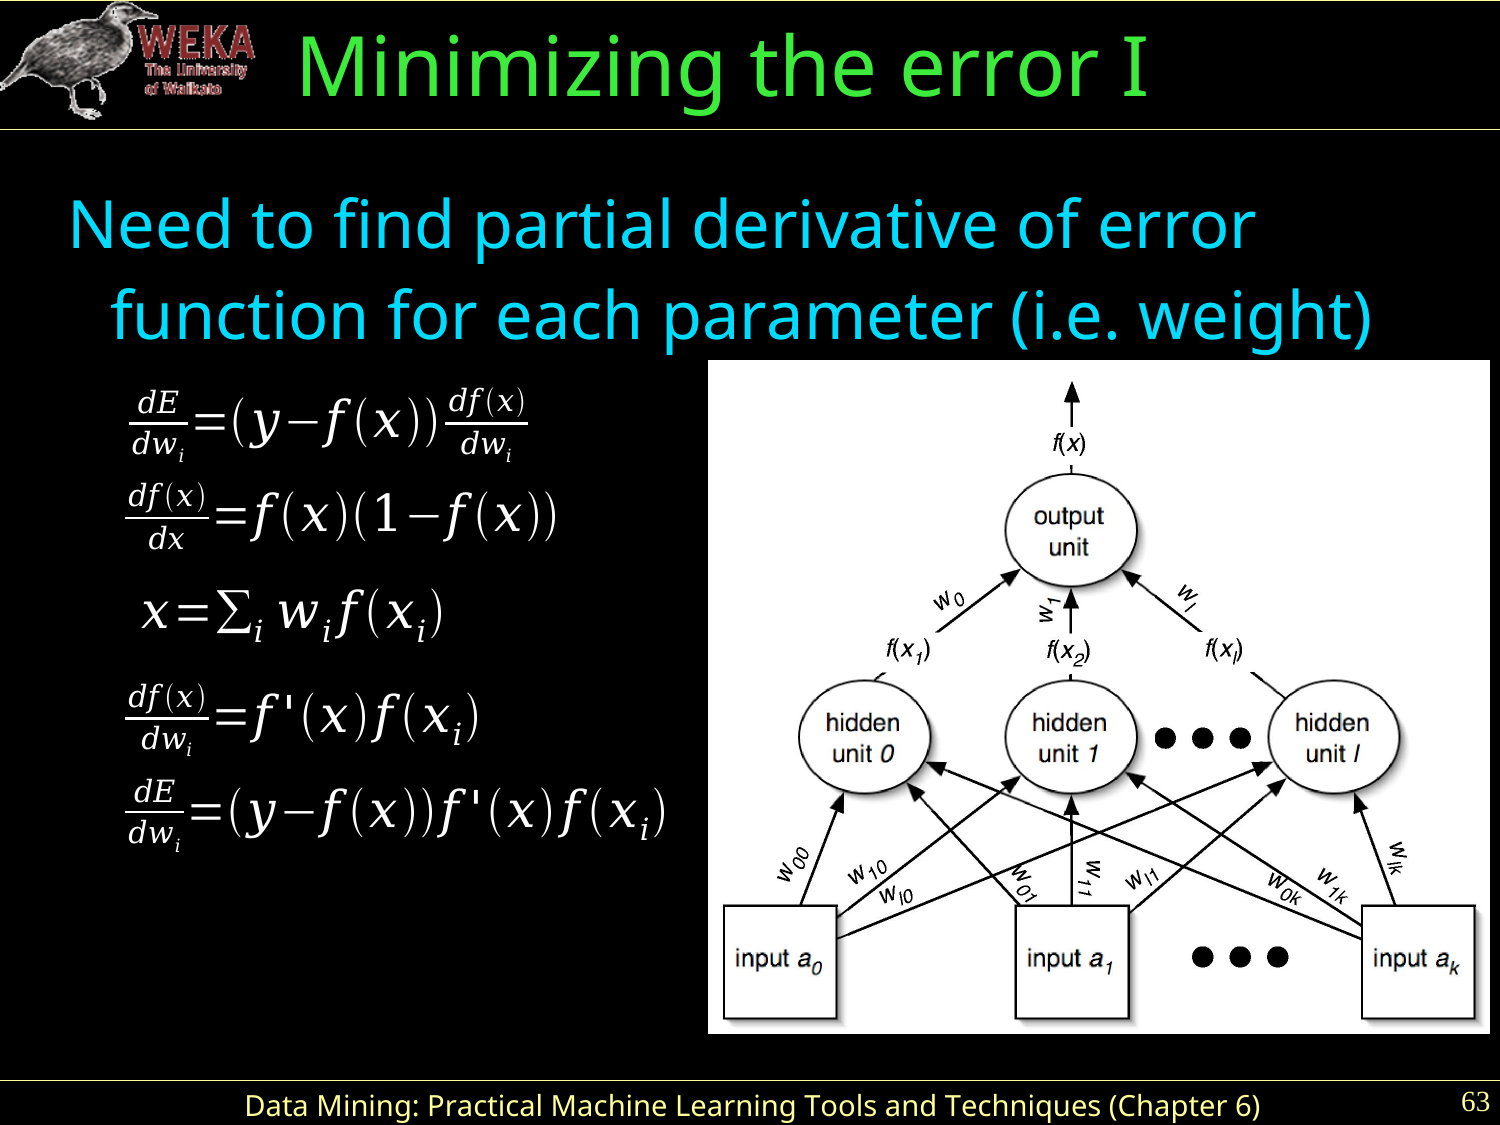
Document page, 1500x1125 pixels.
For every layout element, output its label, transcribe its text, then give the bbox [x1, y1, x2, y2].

title Minimizing the error I [295, 0, 1486, 159]
chart [134, 581, 452, 650]
picture [0, 1, 266, 129]
picture [708, 360, 1490, 1034]
chart [121, 383, 536, 467]
chart [118, 478, 566, 557]
list Need to find partial derivative of error function for each parameter (i.e. weight) [67, 177, 1418, 1093]
chart [118, 774, 674, 856]
chart [118, 679, 488, 762]
